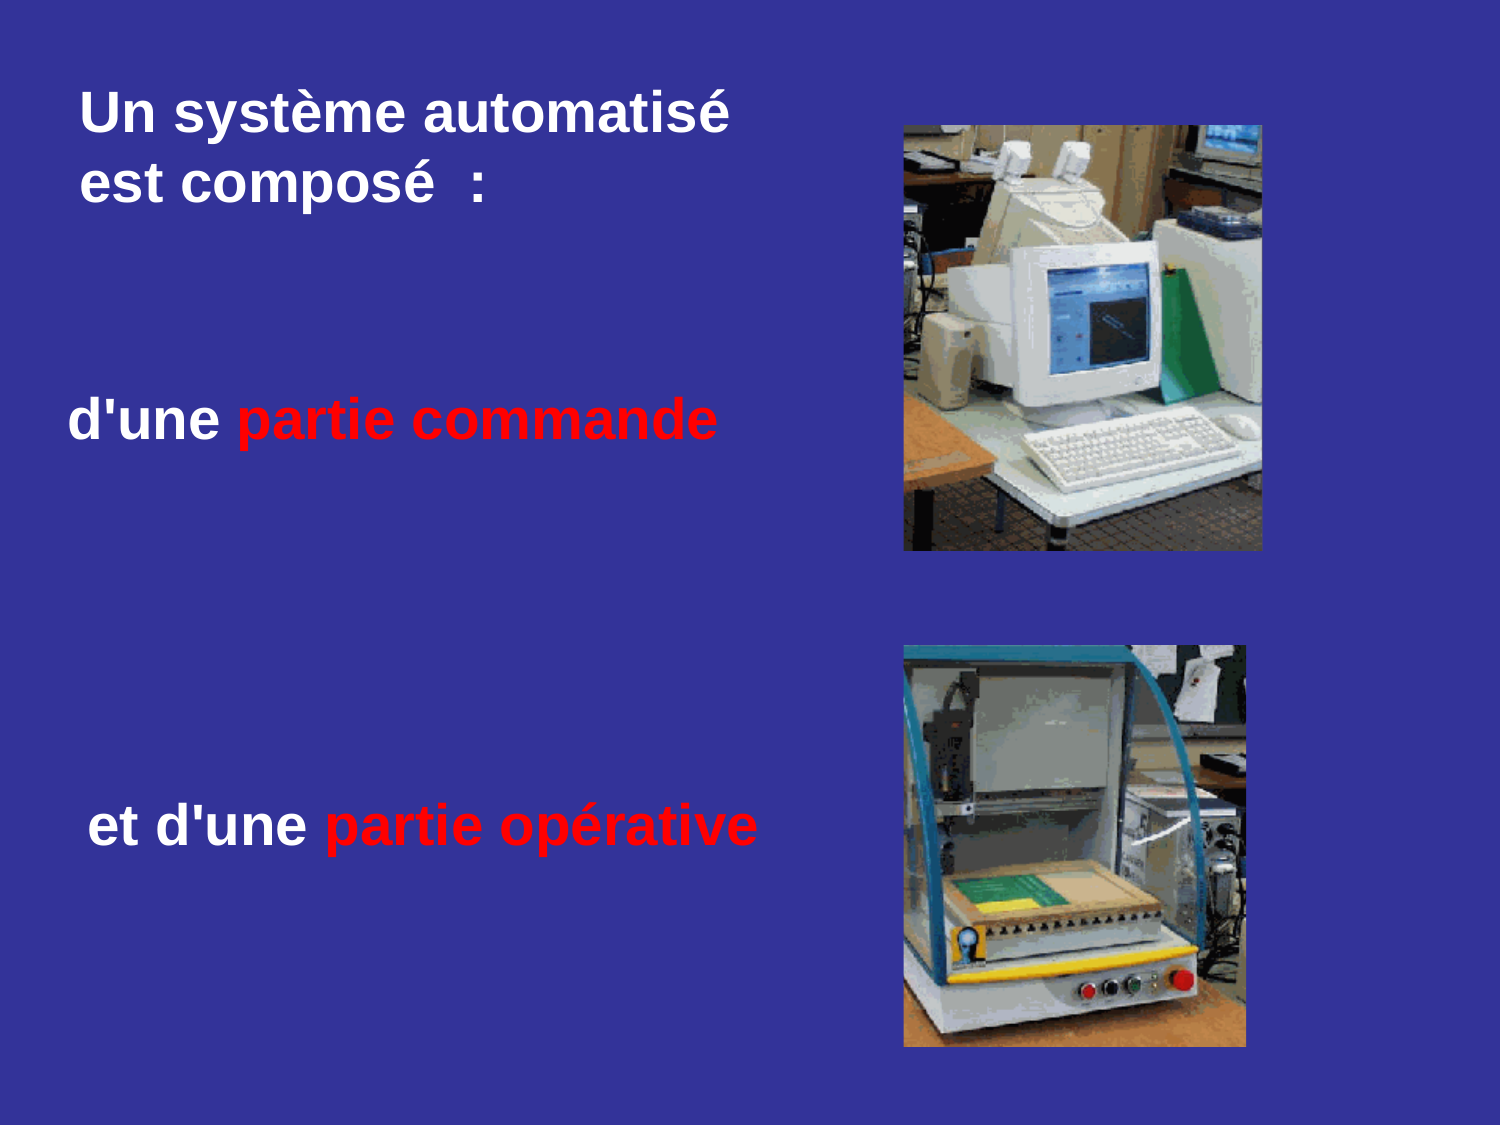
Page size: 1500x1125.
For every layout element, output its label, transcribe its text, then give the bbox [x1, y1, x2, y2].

picture [903, 645, 1247, 1047]
text_box et d'une partie opérative [67, 779, 780, 865]
picture [903, 125, 1264, 551]
text_box d'une partie commande [53, 373, 766, 459]
text_box Un système automatisé est composé : [64, 66, 810, 222]
